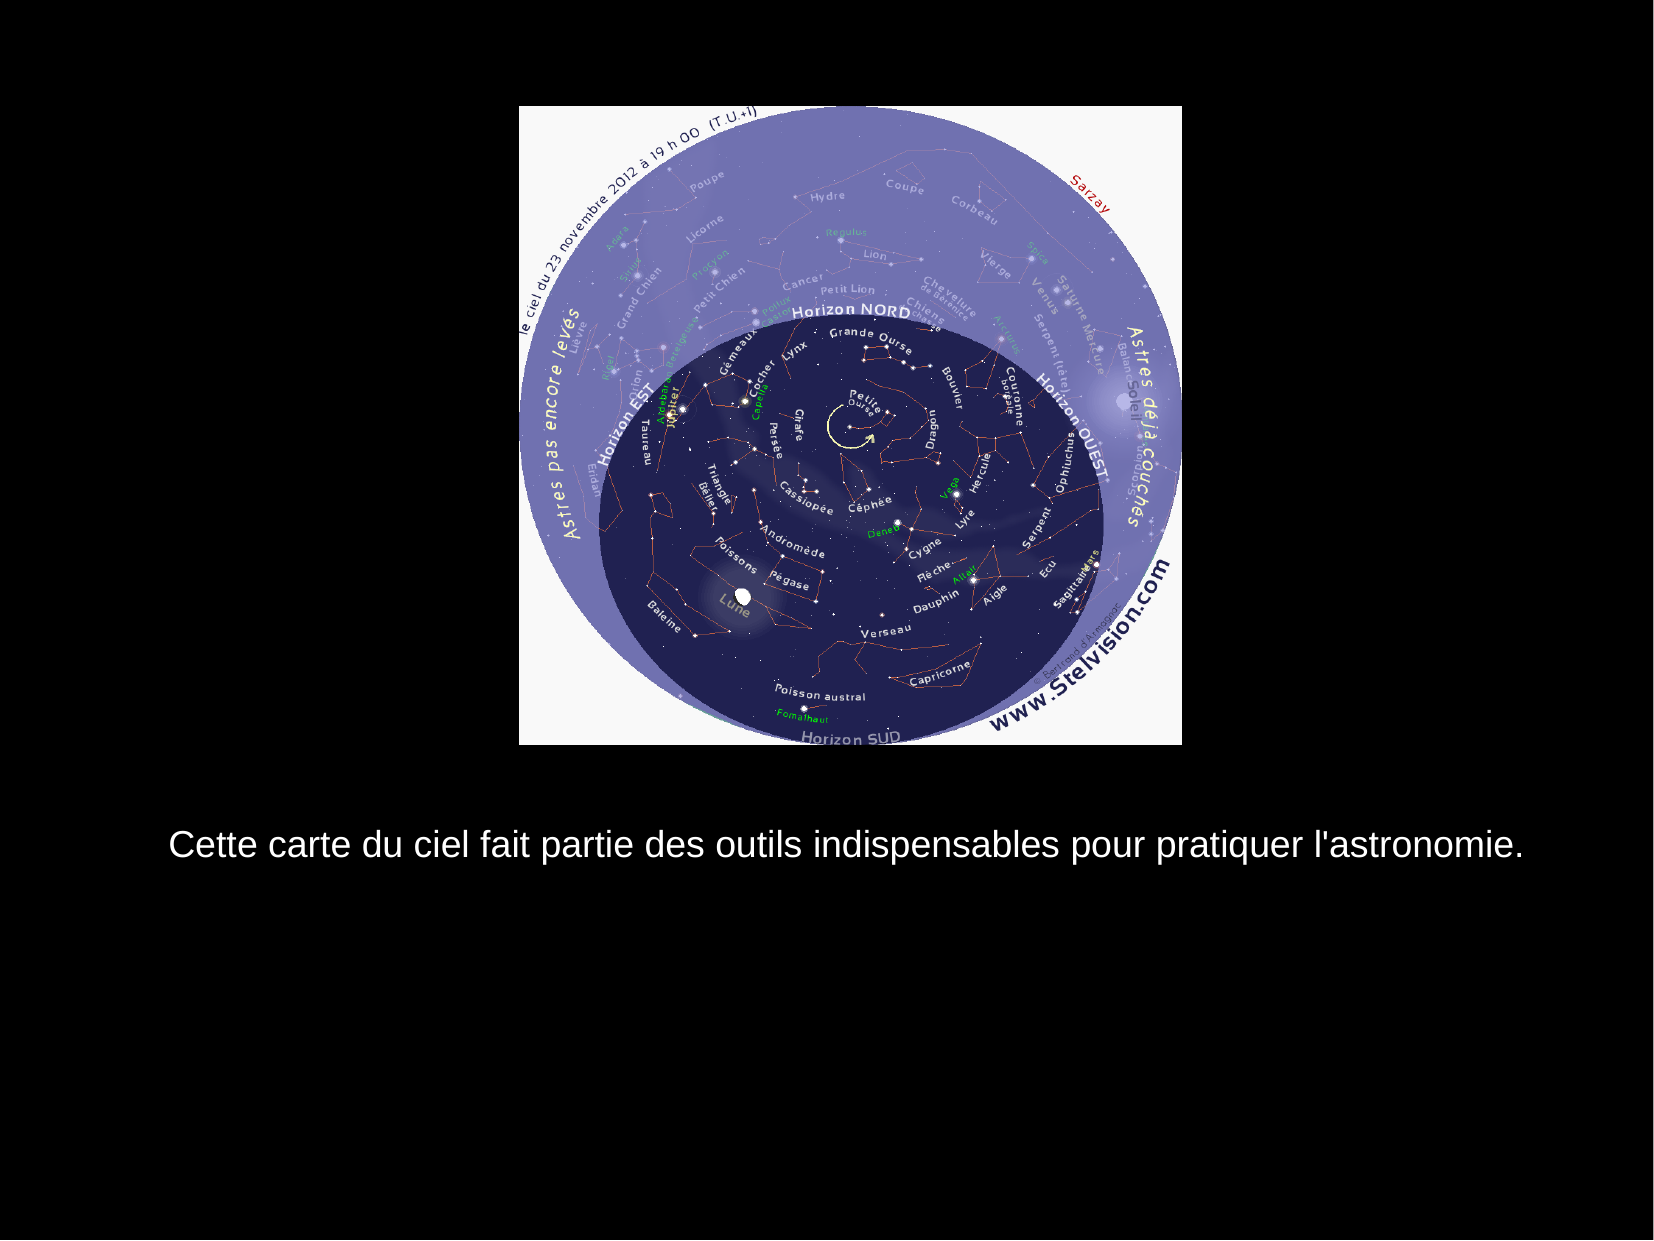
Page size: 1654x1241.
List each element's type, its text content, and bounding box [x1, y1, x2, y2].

picture [519, 106, 1182, 745]
text_box Cette carte du ciel fait partie des outils indispensables pour pratiquer l'astronomie. [153, 732, 1654, 874]
